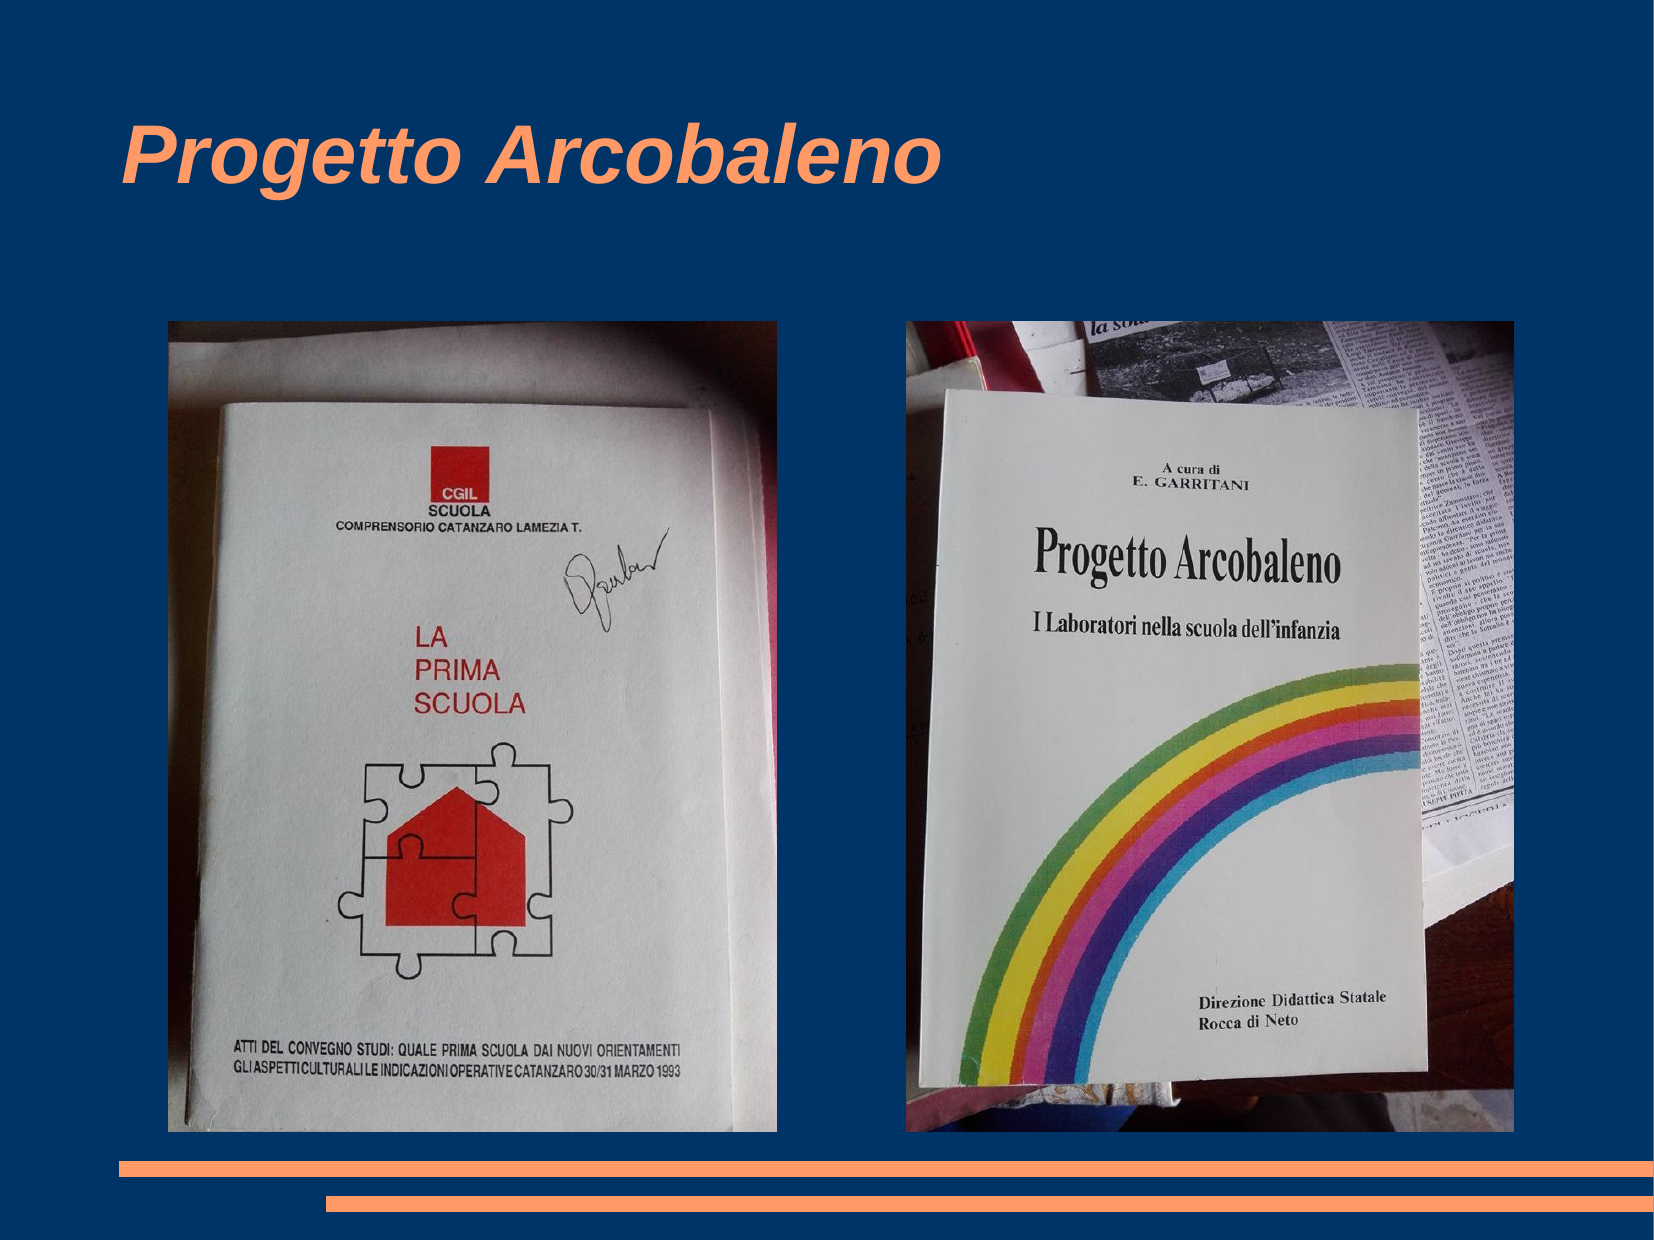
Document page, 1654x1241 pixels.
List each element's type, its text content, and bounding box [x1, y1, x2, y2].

picture [168, 322, 777, 1132]
title Progetto Arcobaleno [121, 46, 1534, 254]
picture [906, 322, 1514, 1132]
